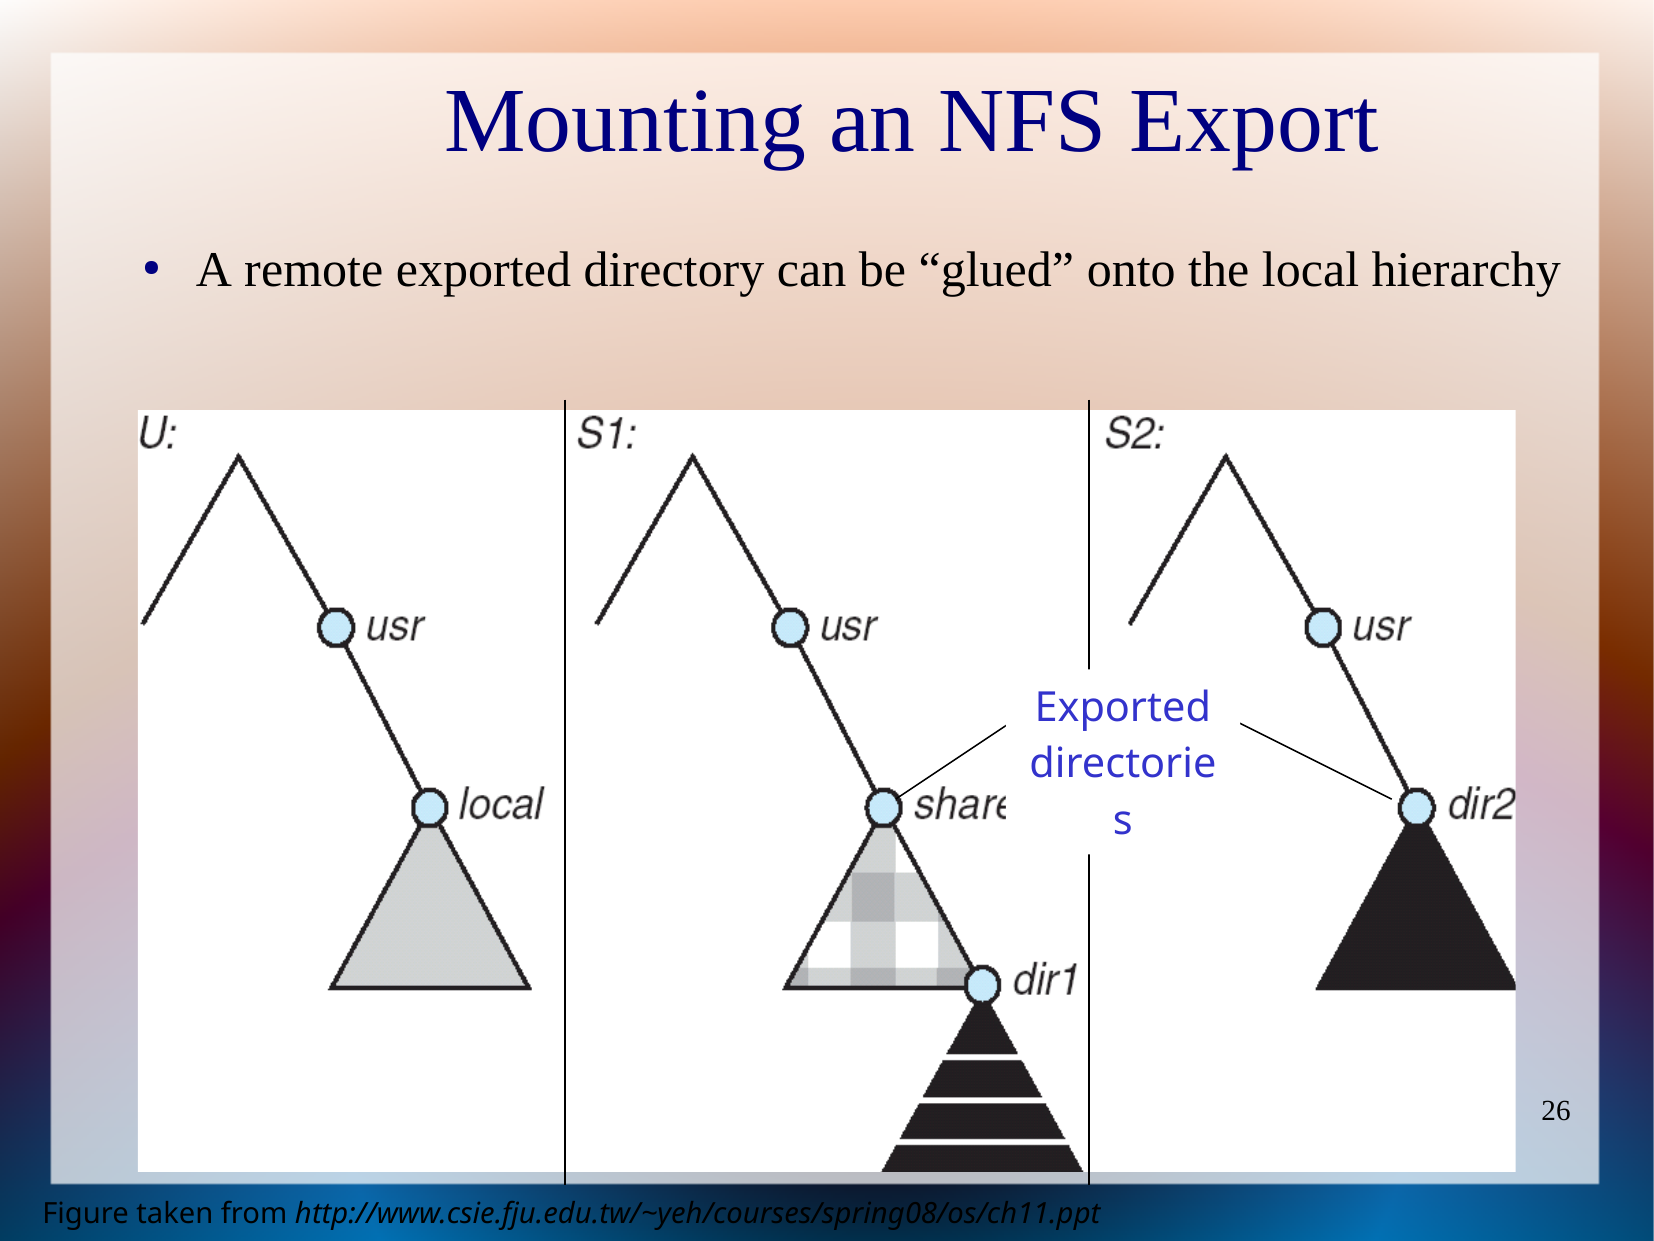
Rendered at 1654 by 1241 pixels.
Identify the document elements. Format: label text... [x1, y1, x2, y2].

list A remote exported directory can be “glued” onto the local hierarchy [110, 234, 1599, 1109]
text_box Exported directories [1005, 669, 1241, 855]
picture [0, 0, 1654, 1241]
text_box Figure taken from http://www.csie.fju.edu.tw/~yeh/courses/spring08/os/ch11.ppt [27, 1184, 1241, 1240]
title Mounting an NFS Export [208, 38, 1618, 180]
